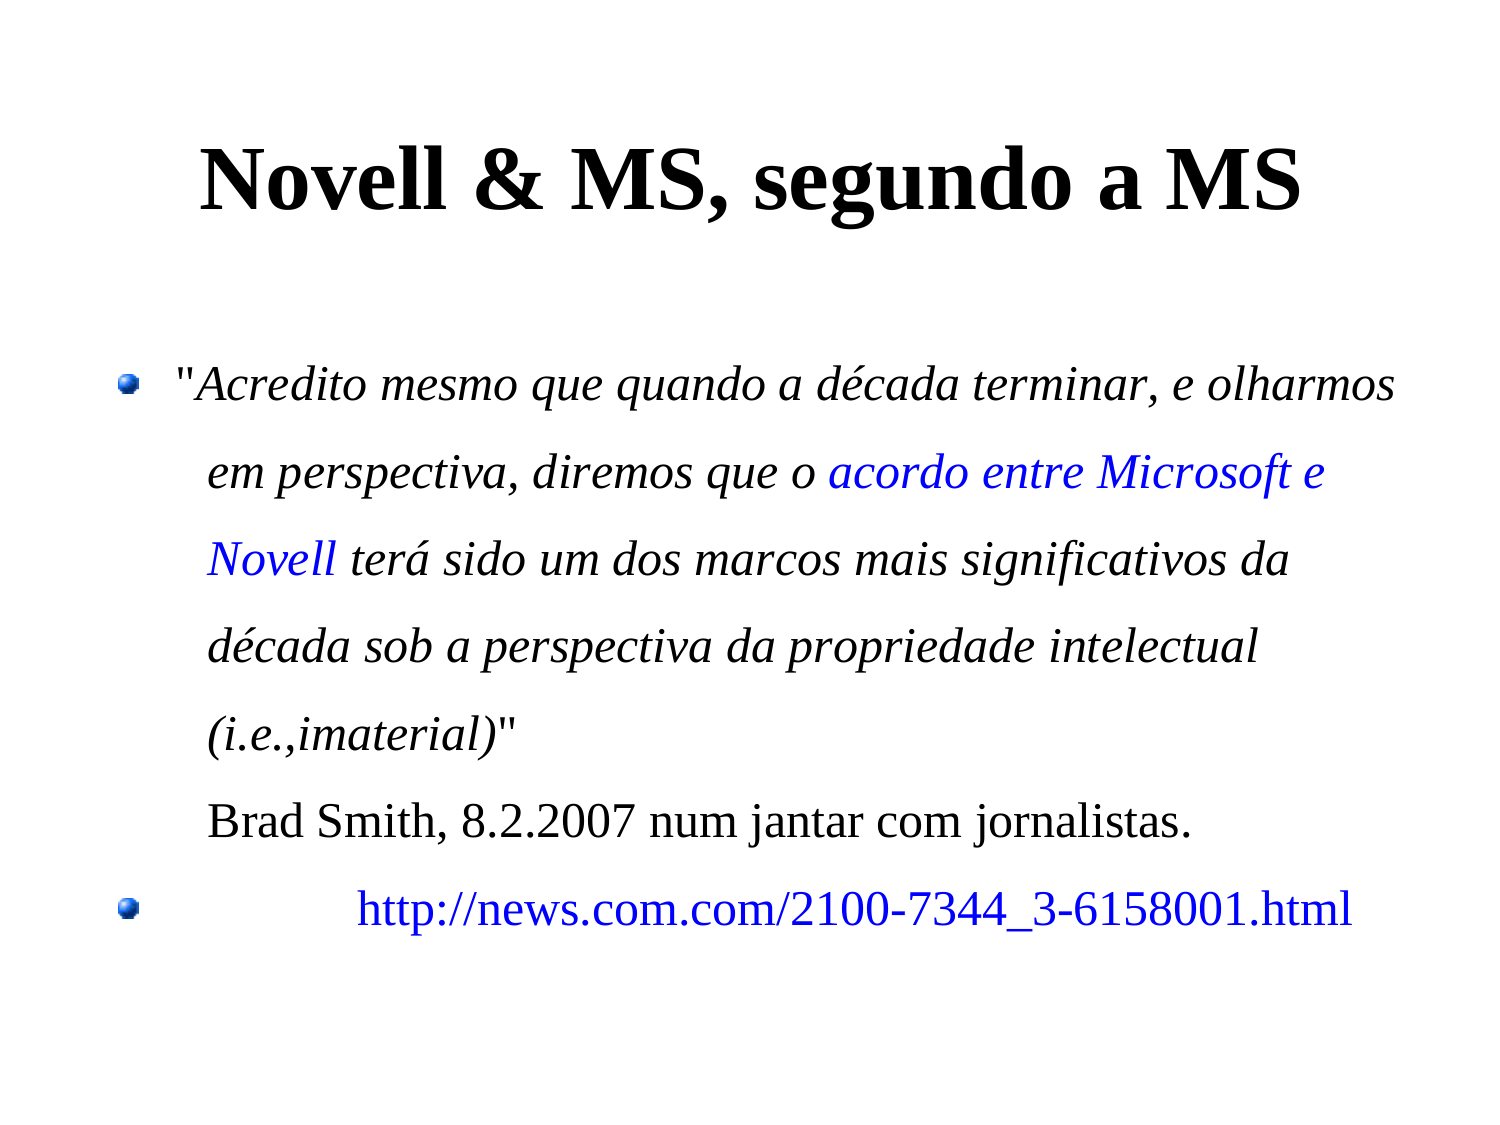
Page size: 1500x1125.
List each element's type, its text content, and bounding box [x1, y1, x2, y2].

text_box "Acredito mesmo que quando a década terminar, e olharmos em perspectiva, diremos que o acordo entre Microsoft e Novell terá sido um dos marcos mais significativos da década sob a perspectiva da propriedade intelectual (i.e.,imaterial)" Brad Smith, 8.2.2007 num jantar com jornalistas. http://news.com.com/2100-7344_3-6158001.html [103, 316, 1421, 944]
title Novell & MS, segundo a MS [87, 52, 1416, 307]
